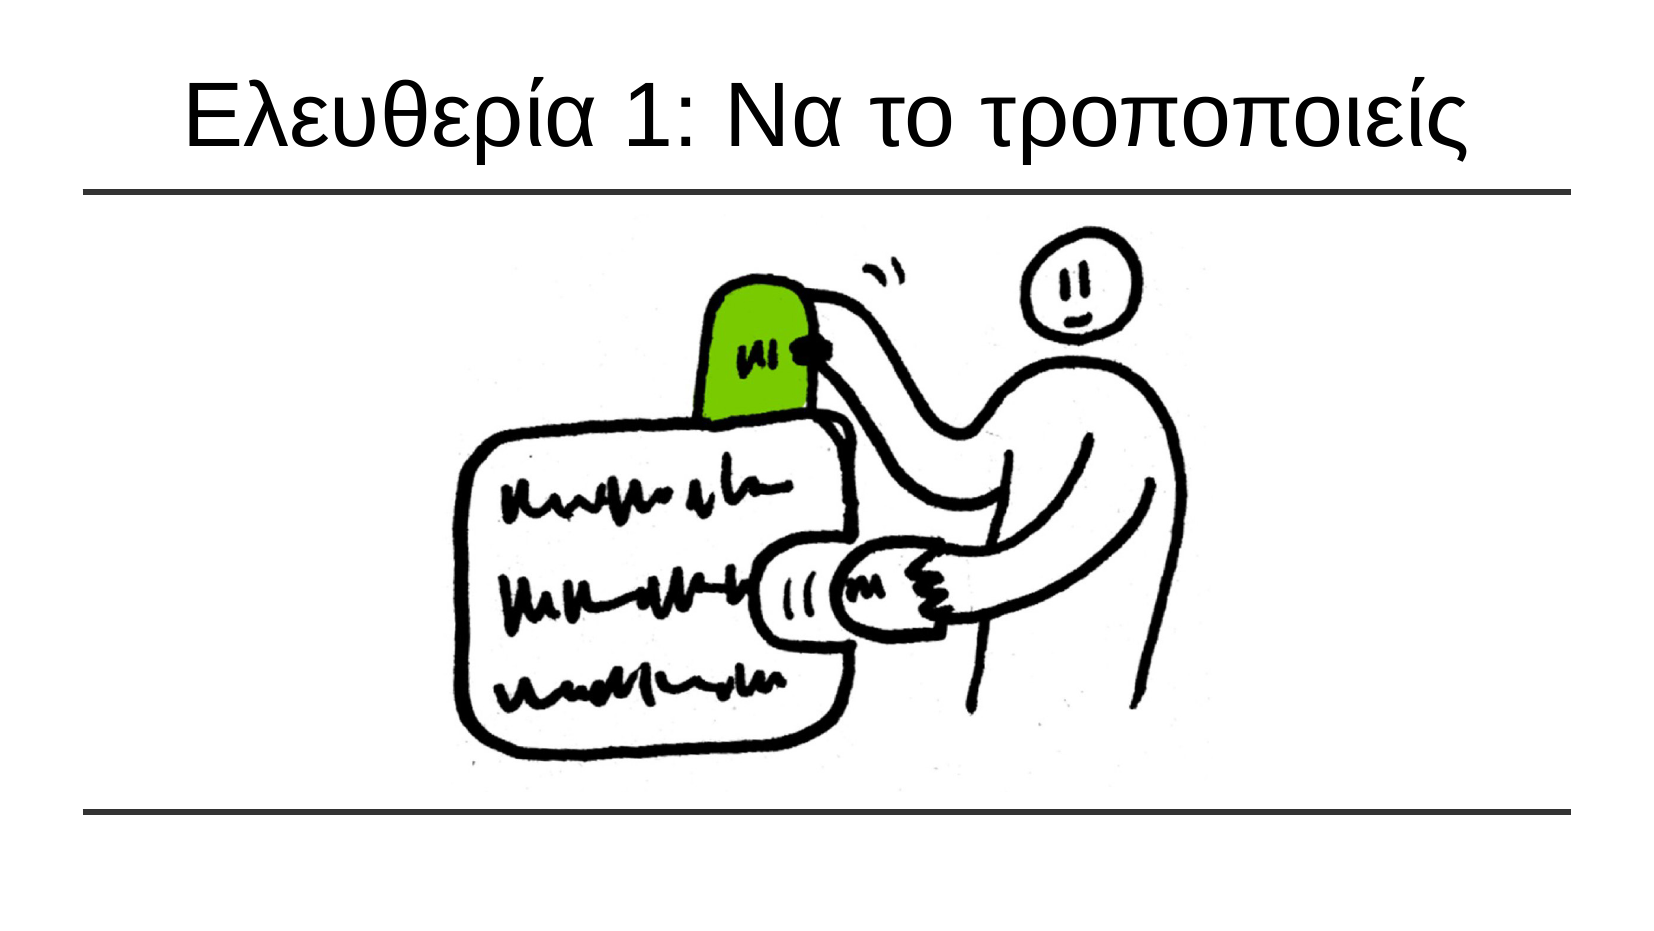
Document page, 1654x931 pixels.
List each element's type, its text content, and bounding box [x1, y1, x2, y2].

picture [441, 229, 1213, 792]
title Ελευθερία 1: Να το τροποποιείς [82, 190, 1571, 229]
title Ελευθερία 1: Να το τροποποιείς [82, 1, 1571, 189]
